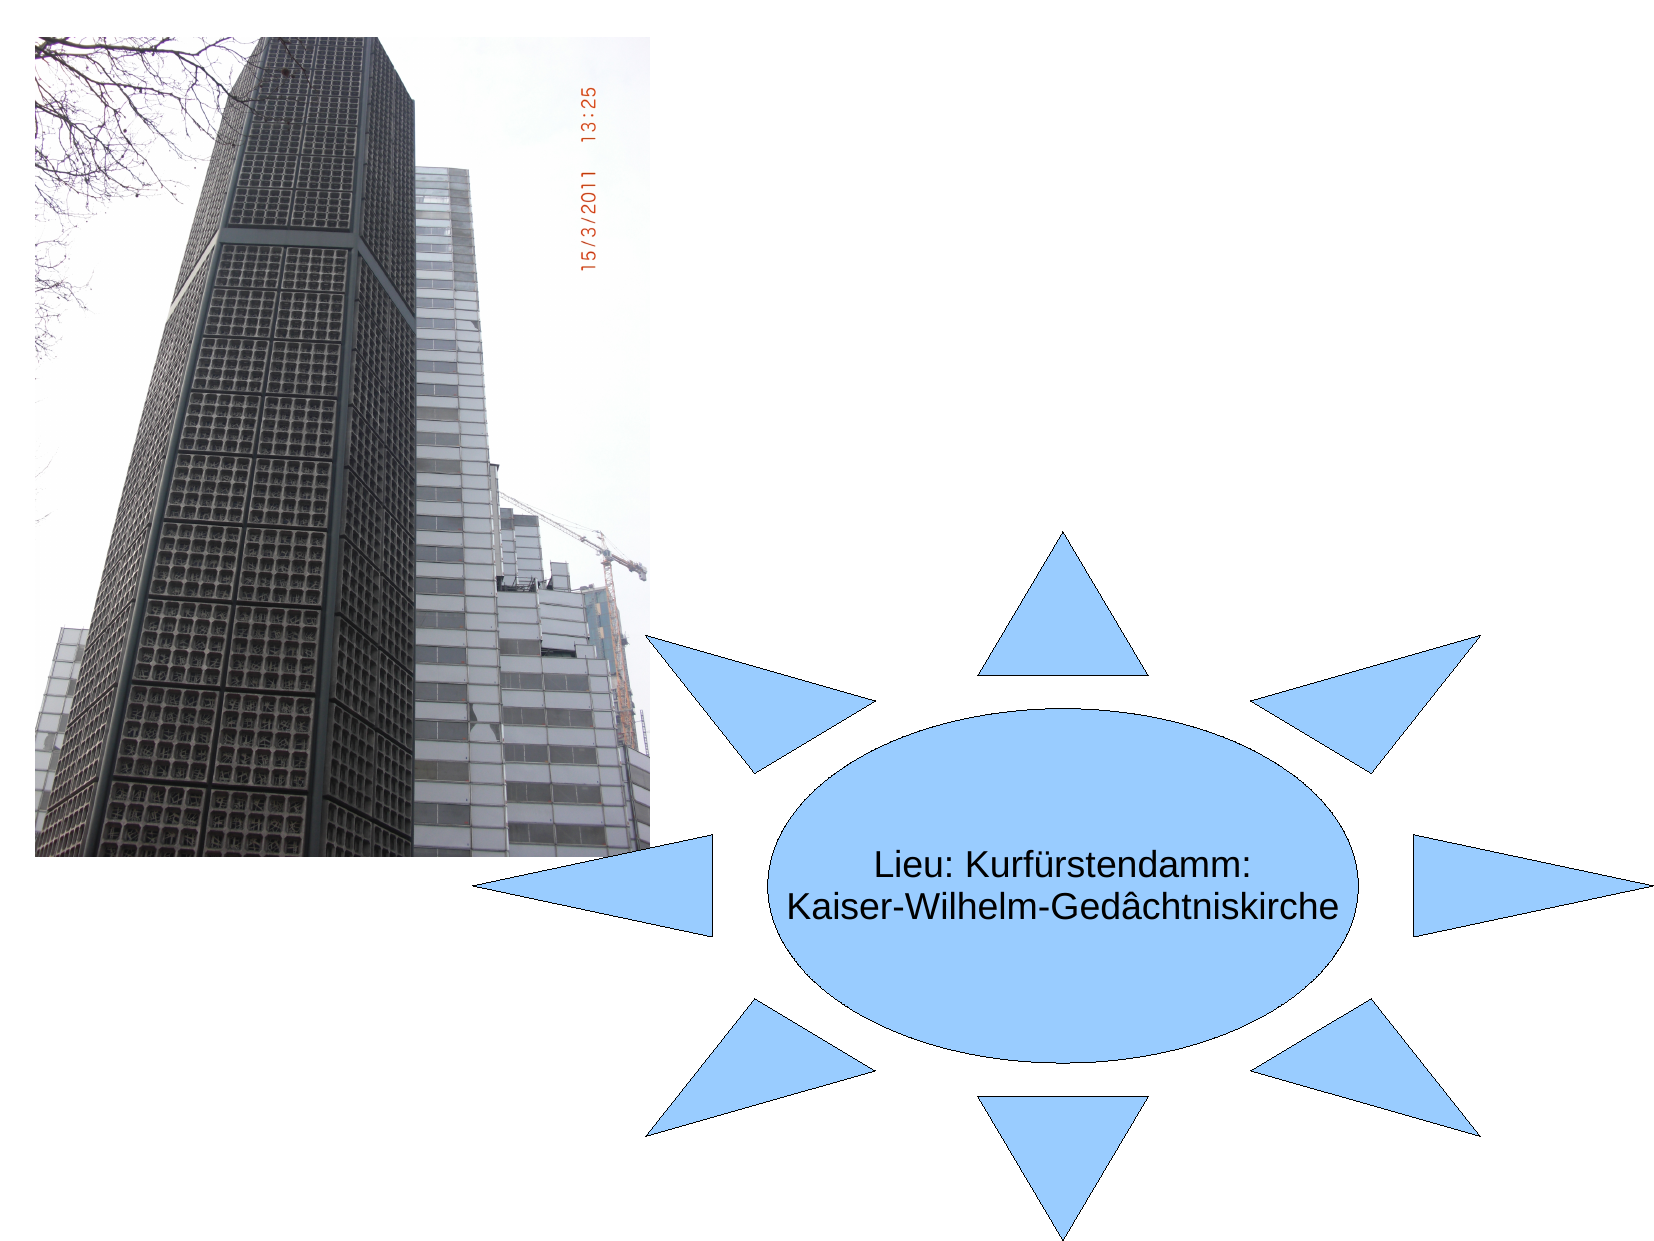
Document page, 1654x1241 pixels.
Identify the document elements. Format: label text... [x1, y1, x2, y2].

text_box Lieu: Kurfürstendamm: Kaiser-Wilhelm-Gedâchtniskirche [767, 708, 1359, 1064]
picture [35, 37, 650, 857]
text_box Lieu: Kurfürstendamm: Kaiser-Wilhelm-Gedâchtniskirche [645, 998, 876, 1137]
text_box Lieu: Kurfürstendamm: Kaiser-Wilhelm-Gedâchtniskirche [977, 531, 1149, 676]
text_box Lieu: Kurfürstendamm: Kaiser-Wilhelm-Gedâchtniskirche [645, 635, 876, 774]
text_box Lieu: Kurfürstendamm: Kaiser-Wilhelm-Gedâchtniskirche [1413, 834, 1654, 937]
text_box Lieu: Kurfürstendamm: Kaiser-Wilhelm-Gedâchtniskirche [977, 1096, 1149, 1241]
text_box Lieu: Kurfürstendamm: Kaiser-Wilhelm-Gedâchtniskirche [1250, 998, 1481, 1137]
text_box Lieu: Kurfürstendamm: Kaiser-Wilhelm-Gedâchtniskirche [472, 834, 713, 937]
text_box Lieu: Kurfürstendamm: Kaiser-Wilhelm-Gedâchtniskirche [1250, 635, 1481, 774]
